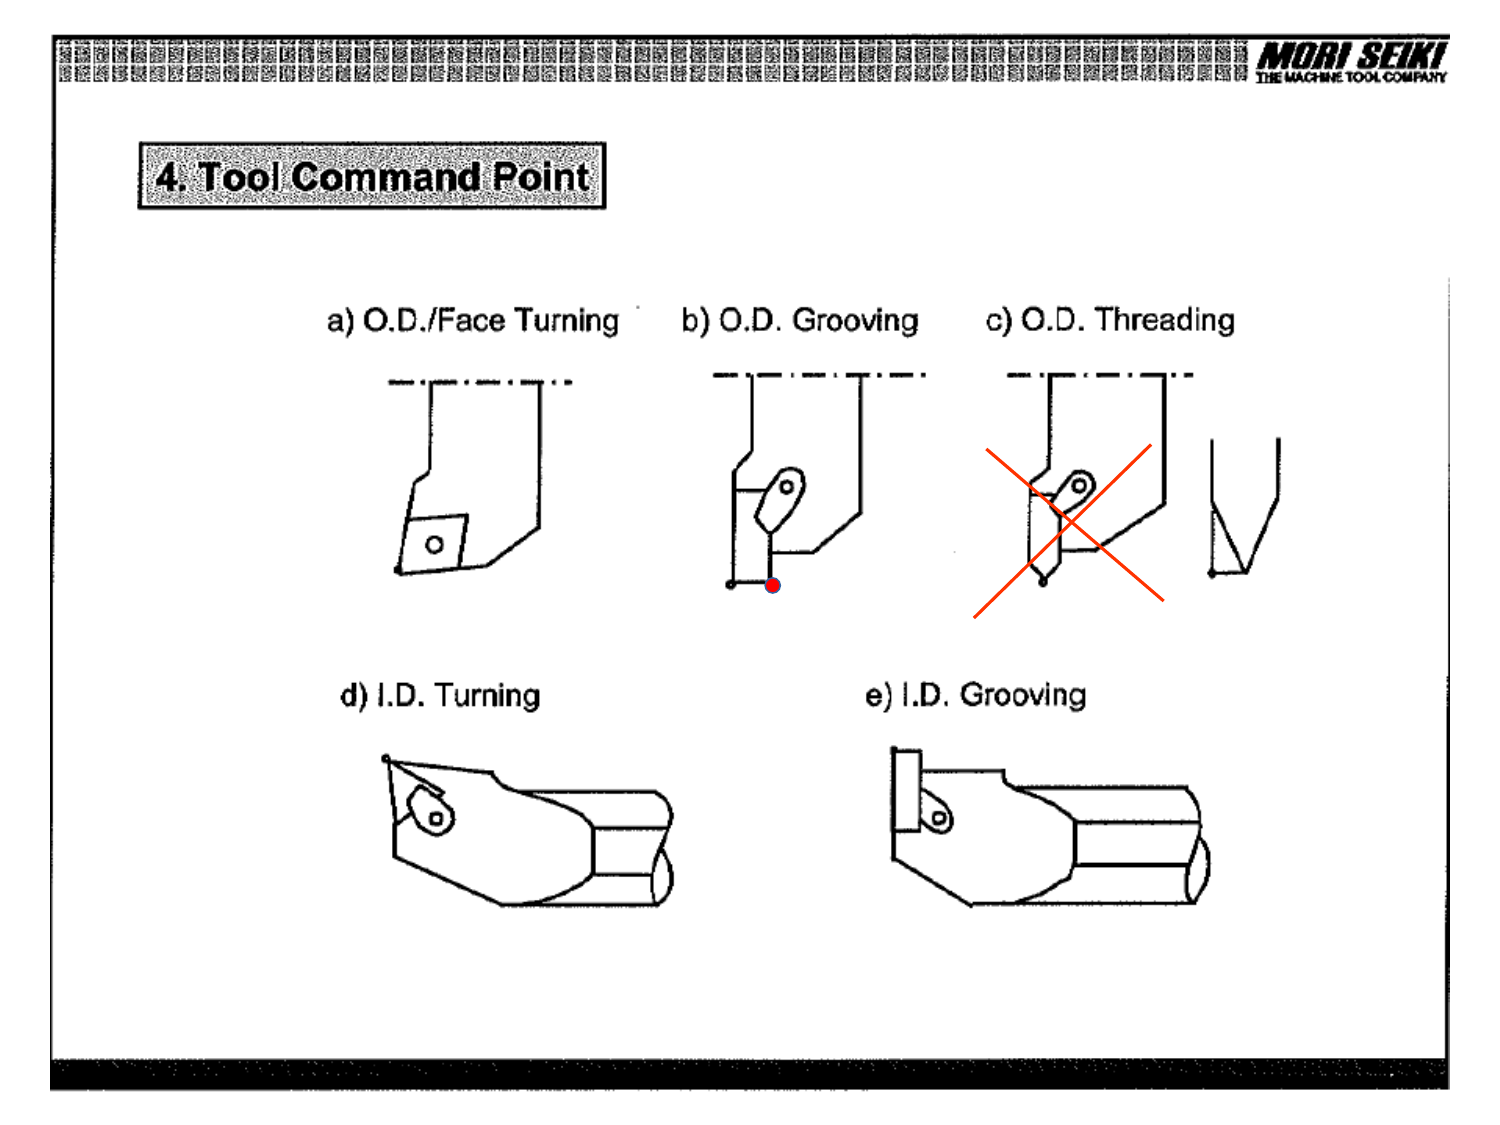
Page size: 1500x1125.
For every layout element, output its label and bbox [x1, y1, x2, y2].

picture [0, 0, 1500, 1125]
text_box [765, 577, 781, 594]
